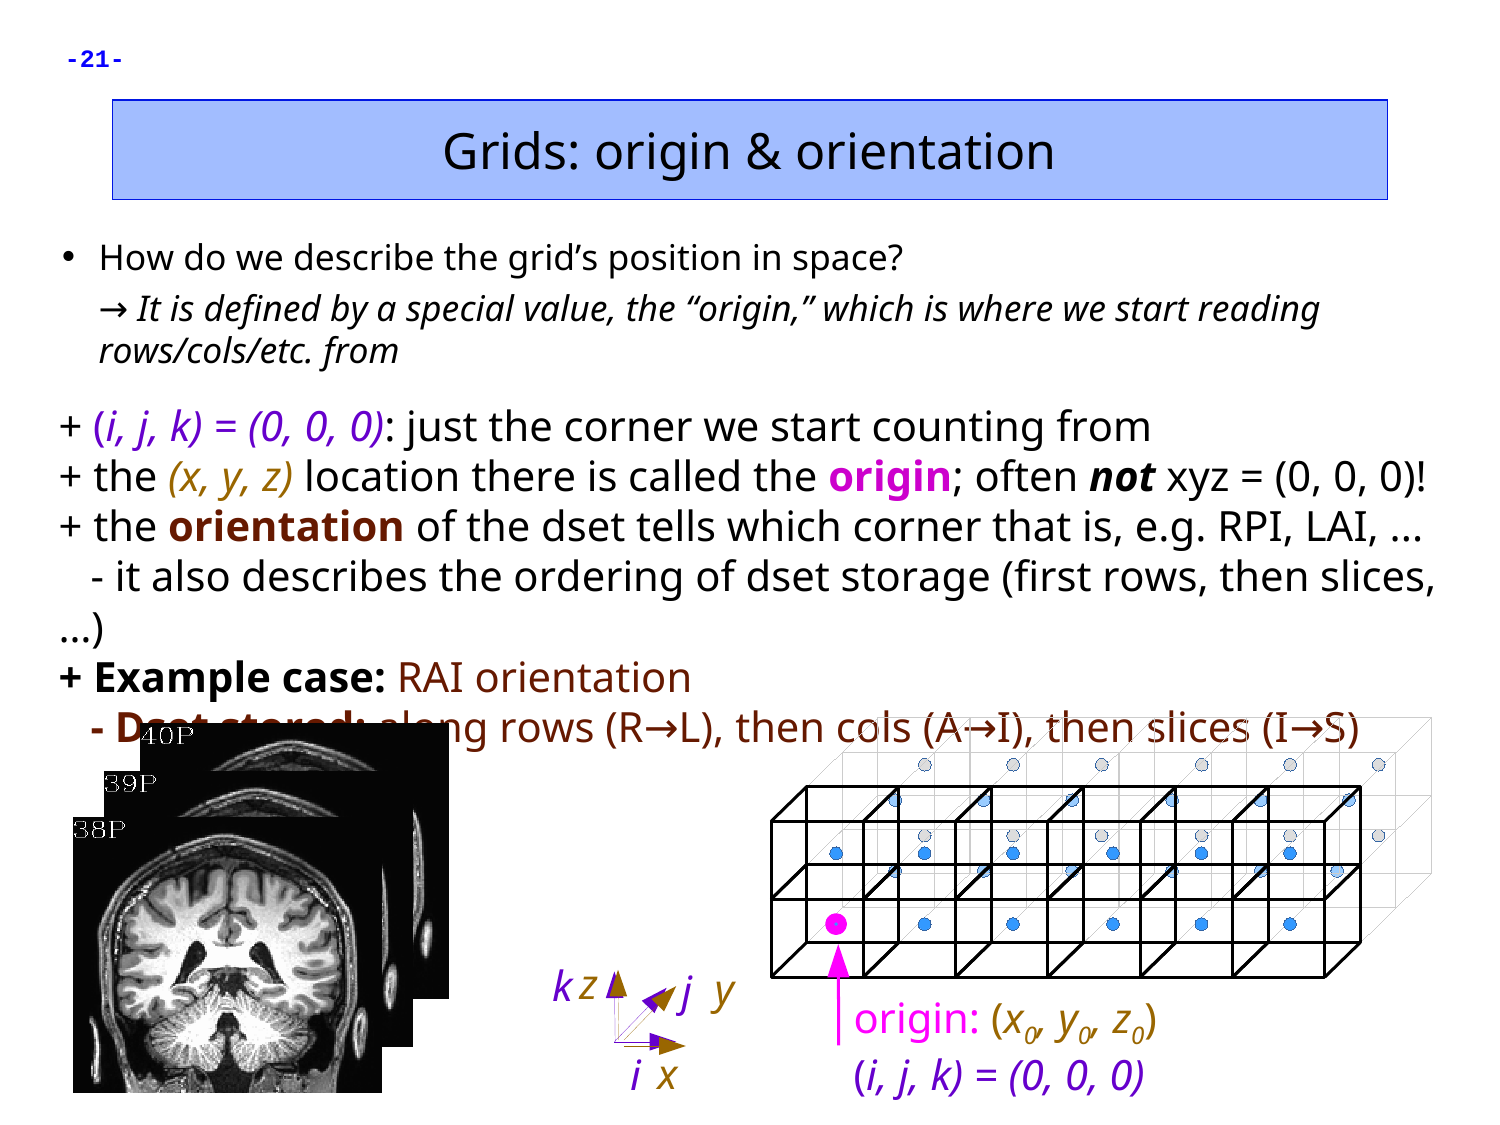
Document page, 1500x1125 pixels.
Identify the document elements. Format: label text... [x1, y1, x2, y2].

text_box [1006, 830, 1020, 842]
text_box [977, 866, 986, 873]
text_box [1195, 917, 1208, 931]
text_box j [666, 957, 722, 1022]
text_box [1195, 846, 1208, 860]
text_box [1106, 917, 1120, 931]
text_box y [699, 955, 755, 1021]
text_box [1065, 866, 1077, 873]
text_box [888, 796, 897, 807]
text_box [1006, 846, 1020, 860]
text_box [1195, 830, 1209, 842]
text_box [918, 846, 931, 860]
text_box How do we describe the grid’s position in space? → It is defined by a special value, the “origin,” which is where we start reading rows/cols/etc. from [46, 226, 1489, 376]
text_box [1006, 758, 1020, 772]
text_box [1283, 846, 1297, 860]
text_box [1195, 758, 1209, 772]
text_box [829, 917, 843, 931]
text_box x [642, 1040, 659, 1046]
text_box [918, 830, 932, 842]
text_box + (i, j, k) = (0, 0, 0): just the corner we start counting from + the (x, y, z) location there is called the origin; often not xyz = (0, 0, 0)! + the orientation of the dset tells which corner that is, e.g. RPI, LAI, ... - it also describes the ordering of dset storage (first rows, then slices, …) + Example case: RAI orientation - Dset stored: along rows (R→L), then cols (A→I), then slices (I→S) [43, 392, 1500, 758]
picture [73, 723, 449, 1093]
text_box [1283, 830, 1297, 842]
text_box [918, 917, 932, 931]
text_box origin: (x0, y0, z0) (i, j, k) = (0, 0, 0) [838, 984, 1500, 1107]
text_box k [537, 952, 592, 1018]
text_box [1068, 796, 1079, 807]
text_box [1372, 758, 1386, 772]
text_box [1095, 758, 1109, 772]
text_box [918, 758, 932, 772]
text_box [1372, 830, 1385, 842]
text_box i [615, 1043, 661, 1107]
text_box [1254, 866, 1263, 873]
text_box [829, 846, 843, 860]
text_box [1165, 796, 1174, 807]
text_box [1283, 758, 1297, 772]
text_box x [642, 1040, 688, 1105]
text_box [1106, 846, 1120, 860]
text_box [1330, 866, 1339, 873]
text_box [1345, 796, 1356, 807]
text_box [1254, 796, 1267, 807]
text_box [1095, 830, 1109, 842]
text_box z [564, 950, 619, 1016]
text_box [1283, 917, 1297, 931]
text_box [1331, 874, 1343, 878]
text_box [1006, 917, 1020, 931]
text_box Grids: origin & orientation [112, 99, 1388, 200]
text_box [978, 796, 990, 807]
